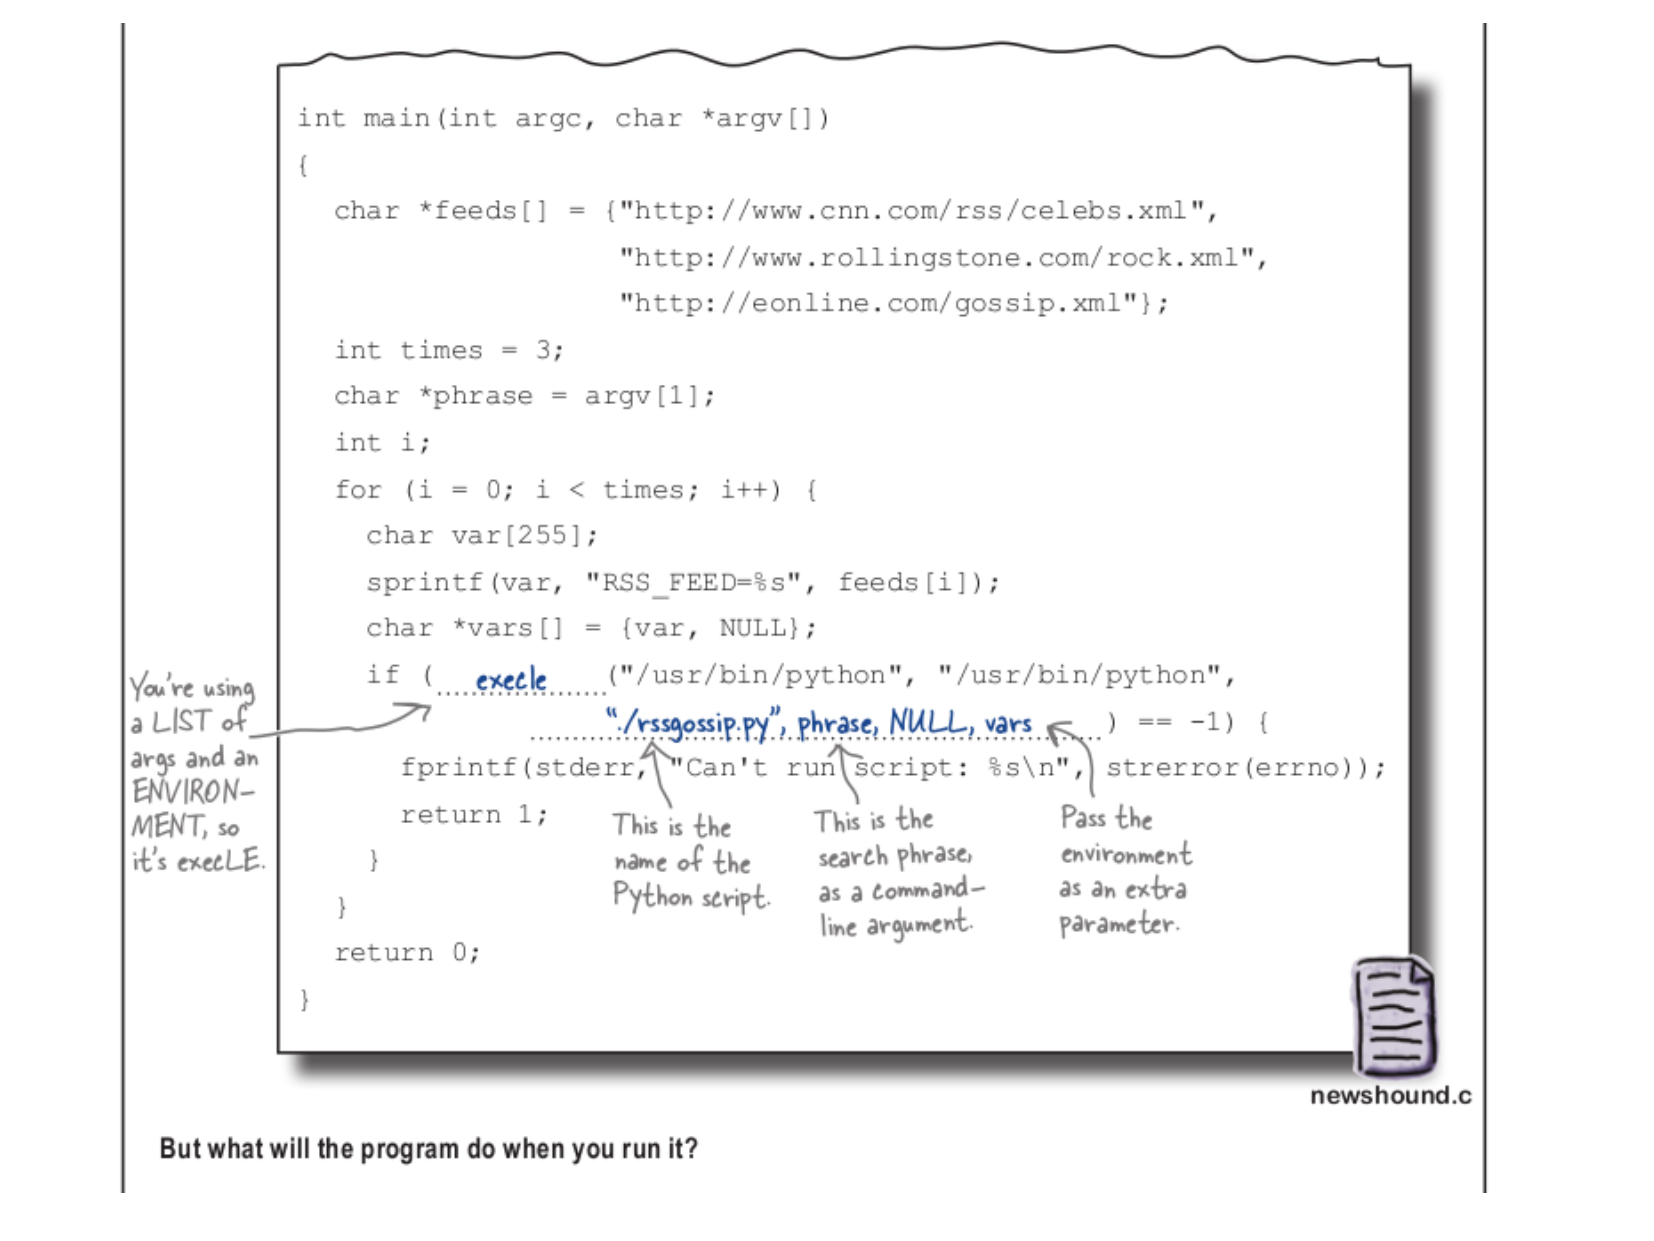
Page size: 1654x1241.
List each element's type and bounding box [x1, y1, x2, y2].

picture [94, 23, 1524, 1193]
